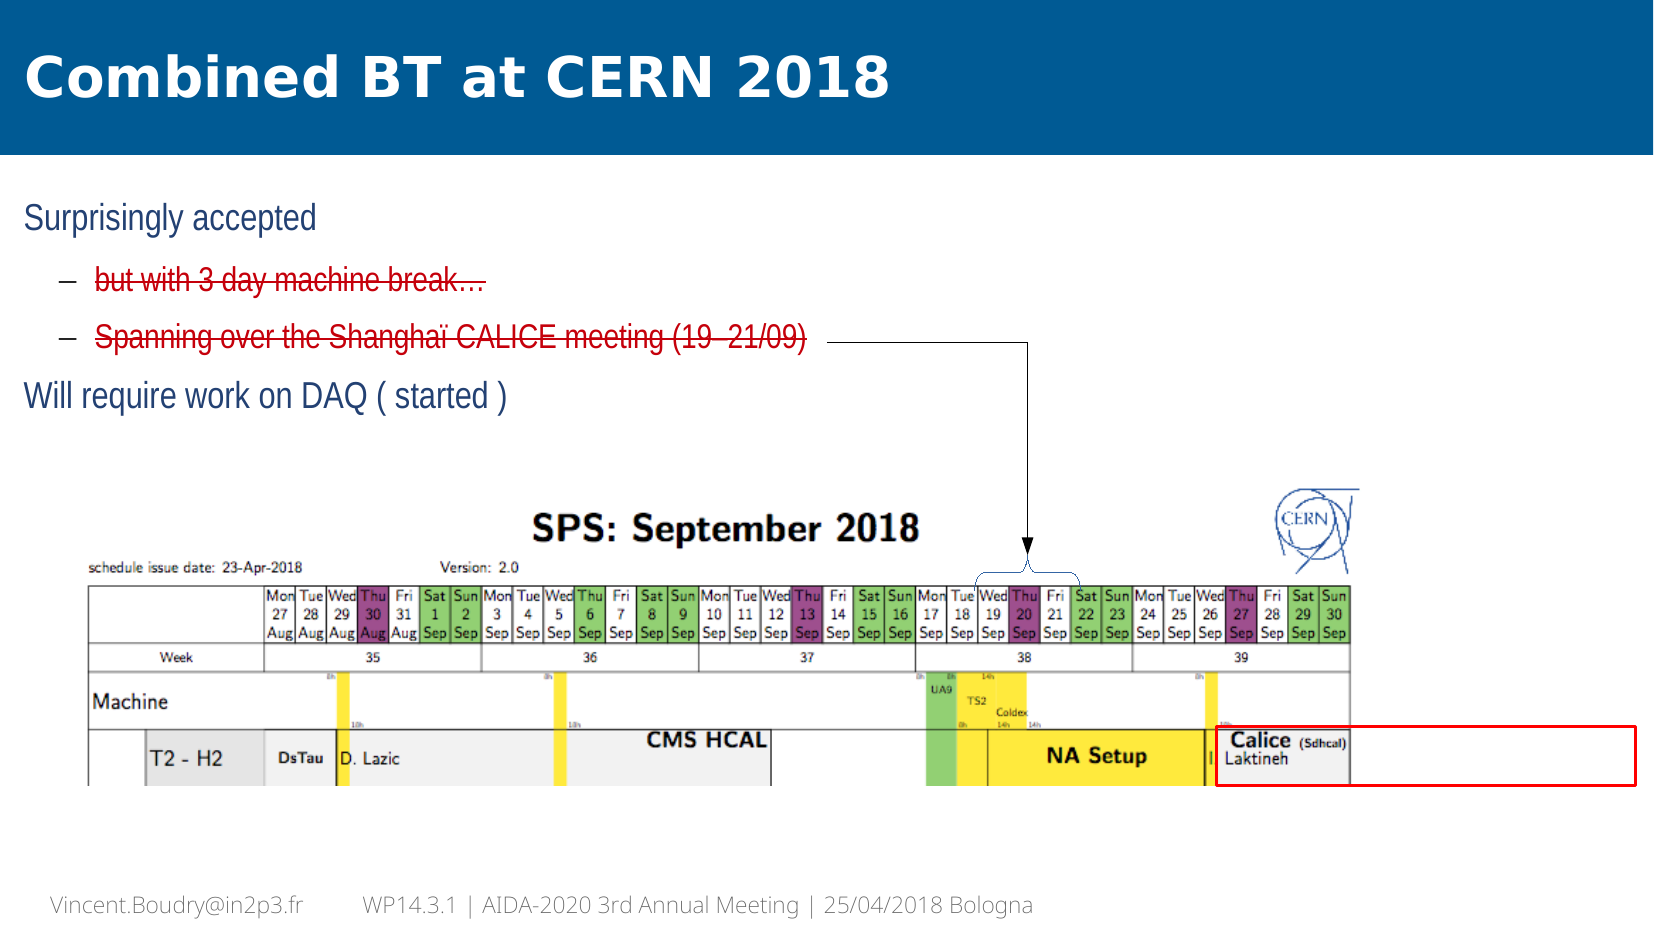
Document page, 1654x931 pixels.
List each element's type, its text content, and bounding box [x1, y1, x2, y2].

title Combined BT at CERN 2018 [24, 12, 1635, 143]
list Surprisingly accepted but with 3 day machine break… Spanning over the Shanghaï CALICE meeting (19–21/09) Will require work on DAQ ( started ) [23, 195, 1630, 867]
list Surprisingly accepted but with 3 day machine break… Spanning over the Shanghaï CALICE meeting (19–21/09) Will require work on DAQ ( started ) [1218, 728, 1630, 784]
